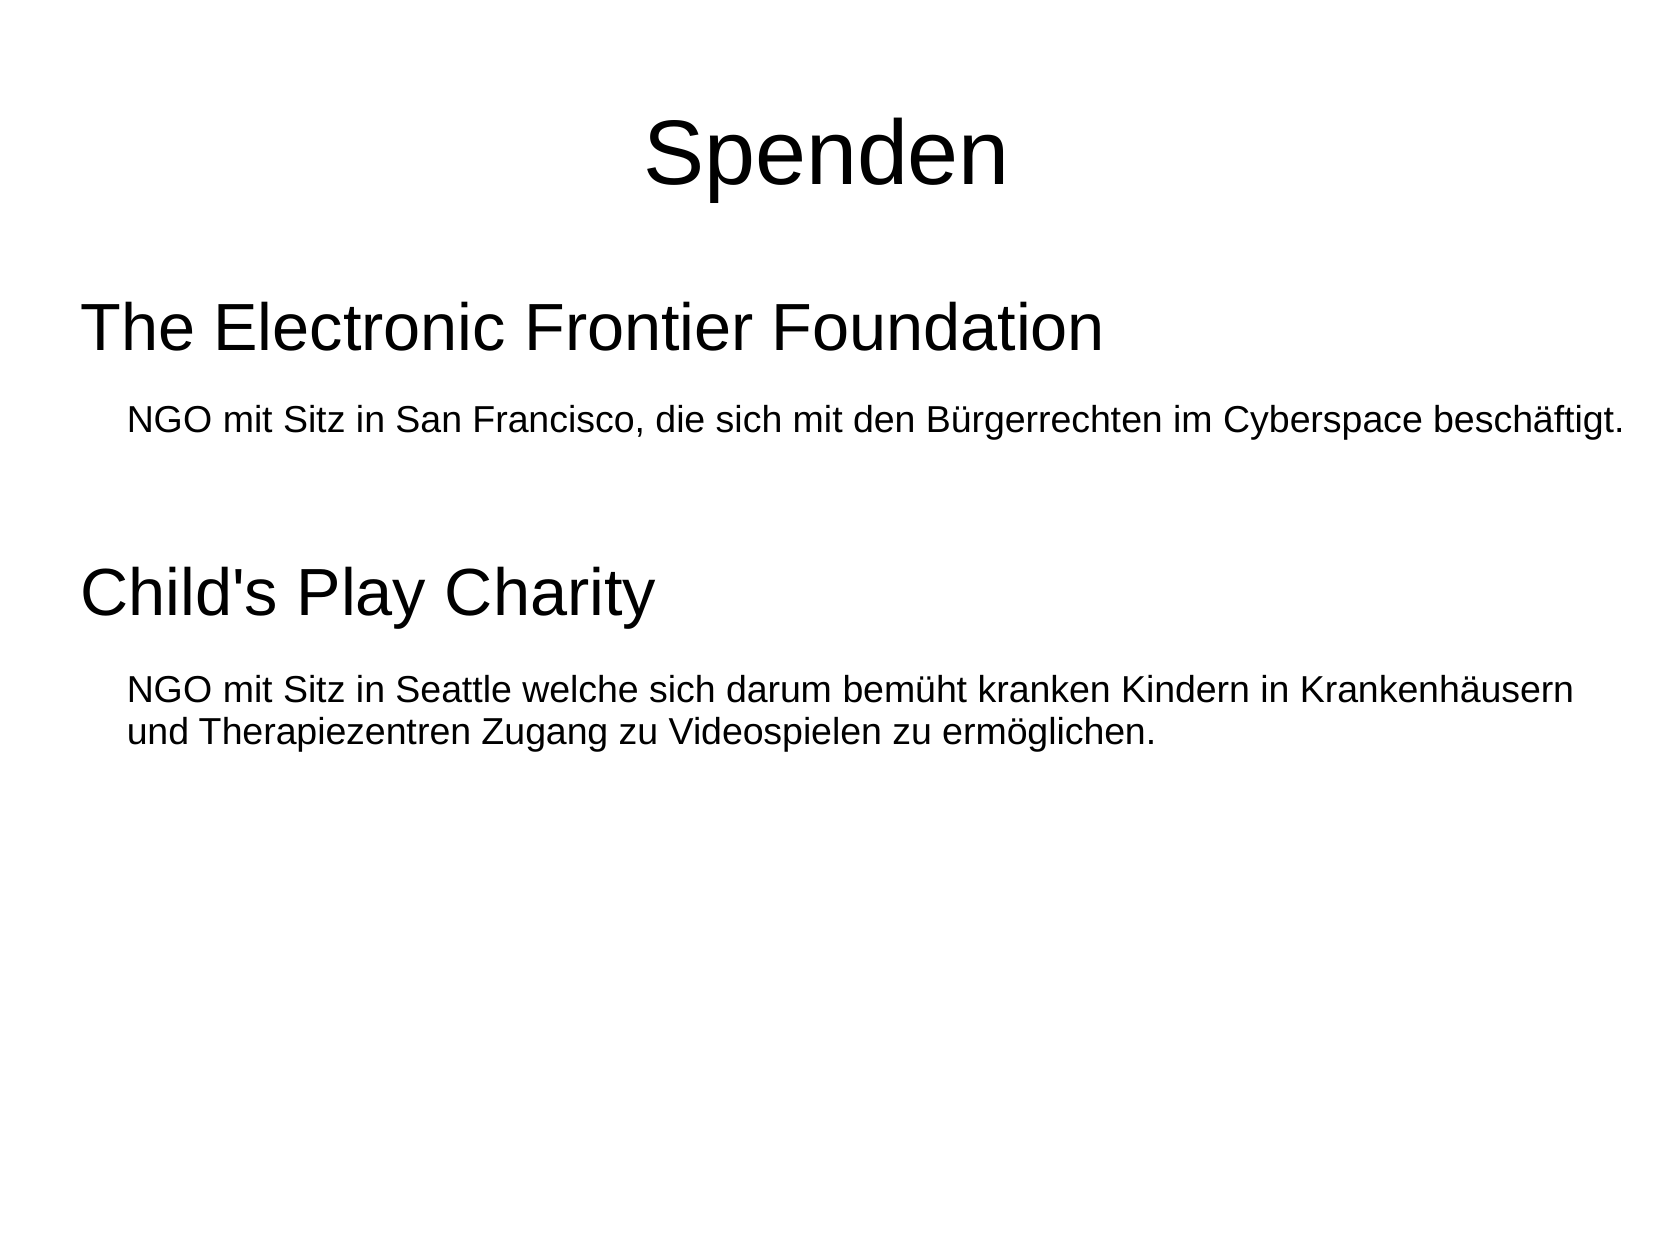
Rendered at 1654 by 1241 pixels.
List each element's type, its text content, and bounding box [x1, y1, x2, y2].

title Spenden [82, 49, 1571, 257]
text_box NGO mit Sitz in San Francisco, die sich mit den Bürgerrechten im Cyberspace beschäftigt. [112, 391, 1654, 491]
list The Electronic Frontier Foundation [80, 290, 1536, 367]
list Child's Play Charity [80, 555, 1536, 632]
text_box NGO mit Sitz in Seattle welche sich darum bemüht kranken Kindern in Krankenhäusern und Therapiezentren Zugang zu Videospielen zu ermöglichen. [112, 661, 1654, 845]
